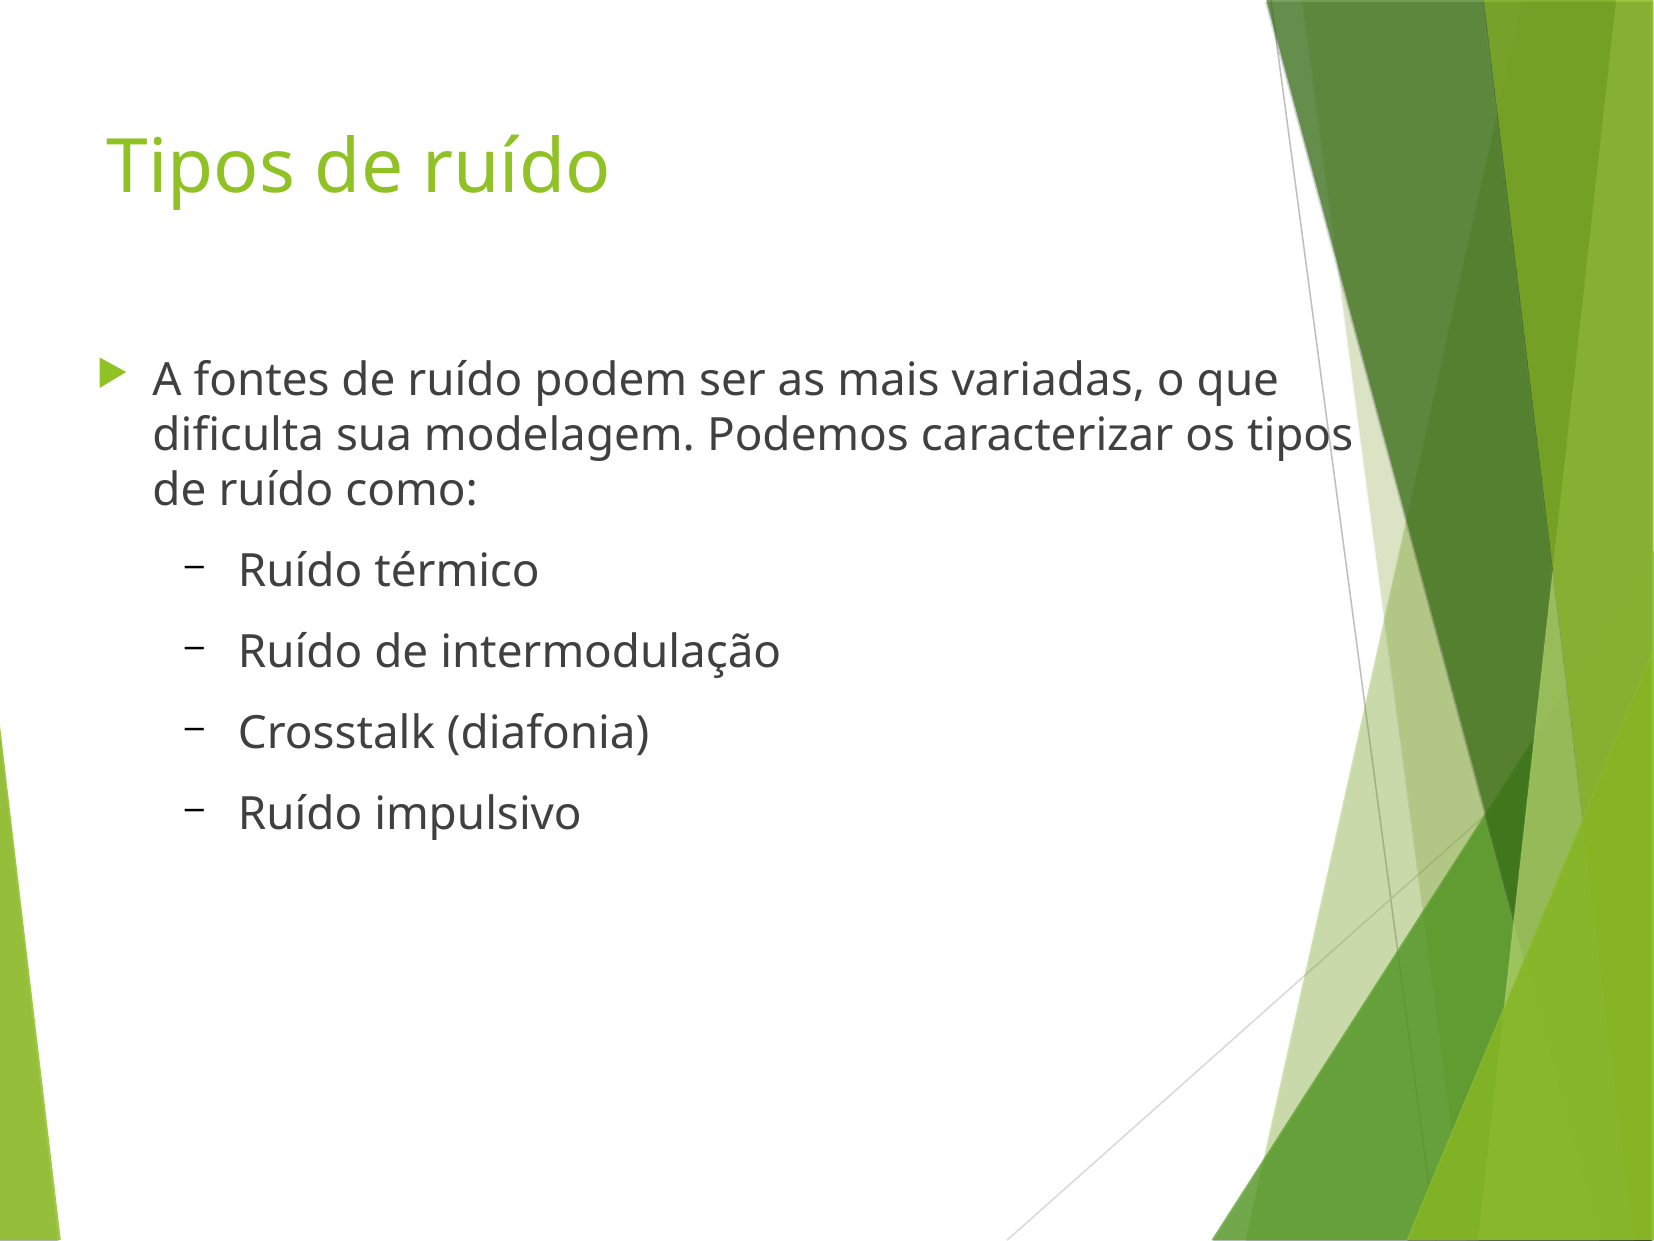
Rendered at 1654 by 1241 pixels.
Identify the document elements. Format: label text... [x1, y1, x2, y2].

list A fontes de ruído podem ser as mais variadas, o que dificulta sua modelagem. Podemos caracterizar os tipos de ruído como: Ruído térmico Ruído de intermodulação Crosstalk (diafonia) Ruído impulsivo [81, 342, 1371, 1057]
title Tipos de ruído [91, 110, 1258, 342]
